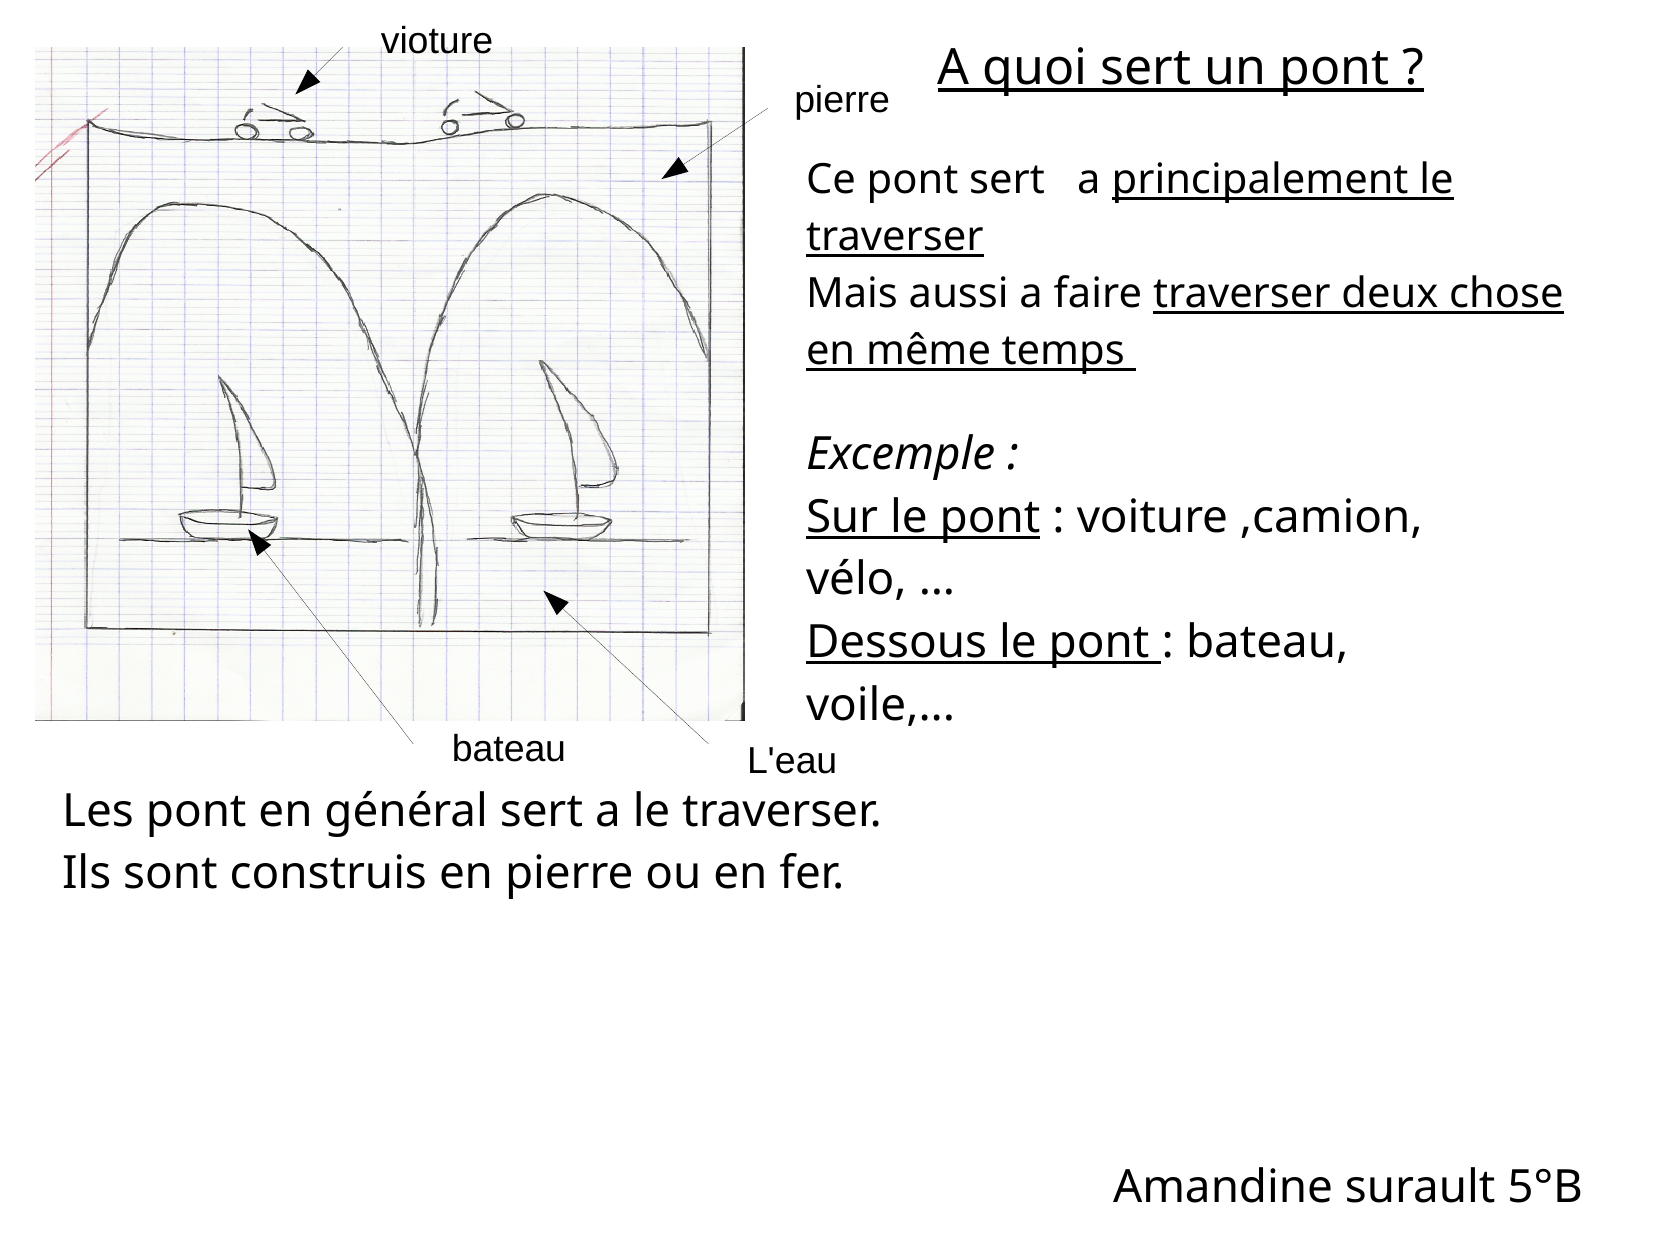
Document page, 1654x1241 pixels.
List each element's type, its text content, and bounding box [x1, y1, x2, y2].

text_box Les pont en général sert a le traverser. Ils sont construis en pierre ou en fer. [47, 769, 1193, 977]
text_box bateau [437, 720, 650, 778]
text_box L'eau [732, 732, 863, 790]
picture [35, 47, 745, 721]
text_box vioture [366, 11, 579, 69]
text_box Ce pont sert a principalement le traverser Mais aussi a faire traverser deux chose en même temps [791, 141, 1619, 389]
text_box Amandine surault 5°B [1098, 1145, 1619, 1225]
text_box Excemple : Sur le pont : voiture ,camion, vélo, … Dessous le pont : bateau, voile,... [791, 413, 1489, 790]
text_box pierre [779, 70, 922, 128]
text_box A quoi sert un pont ? [614, 23, 1654, 109]
